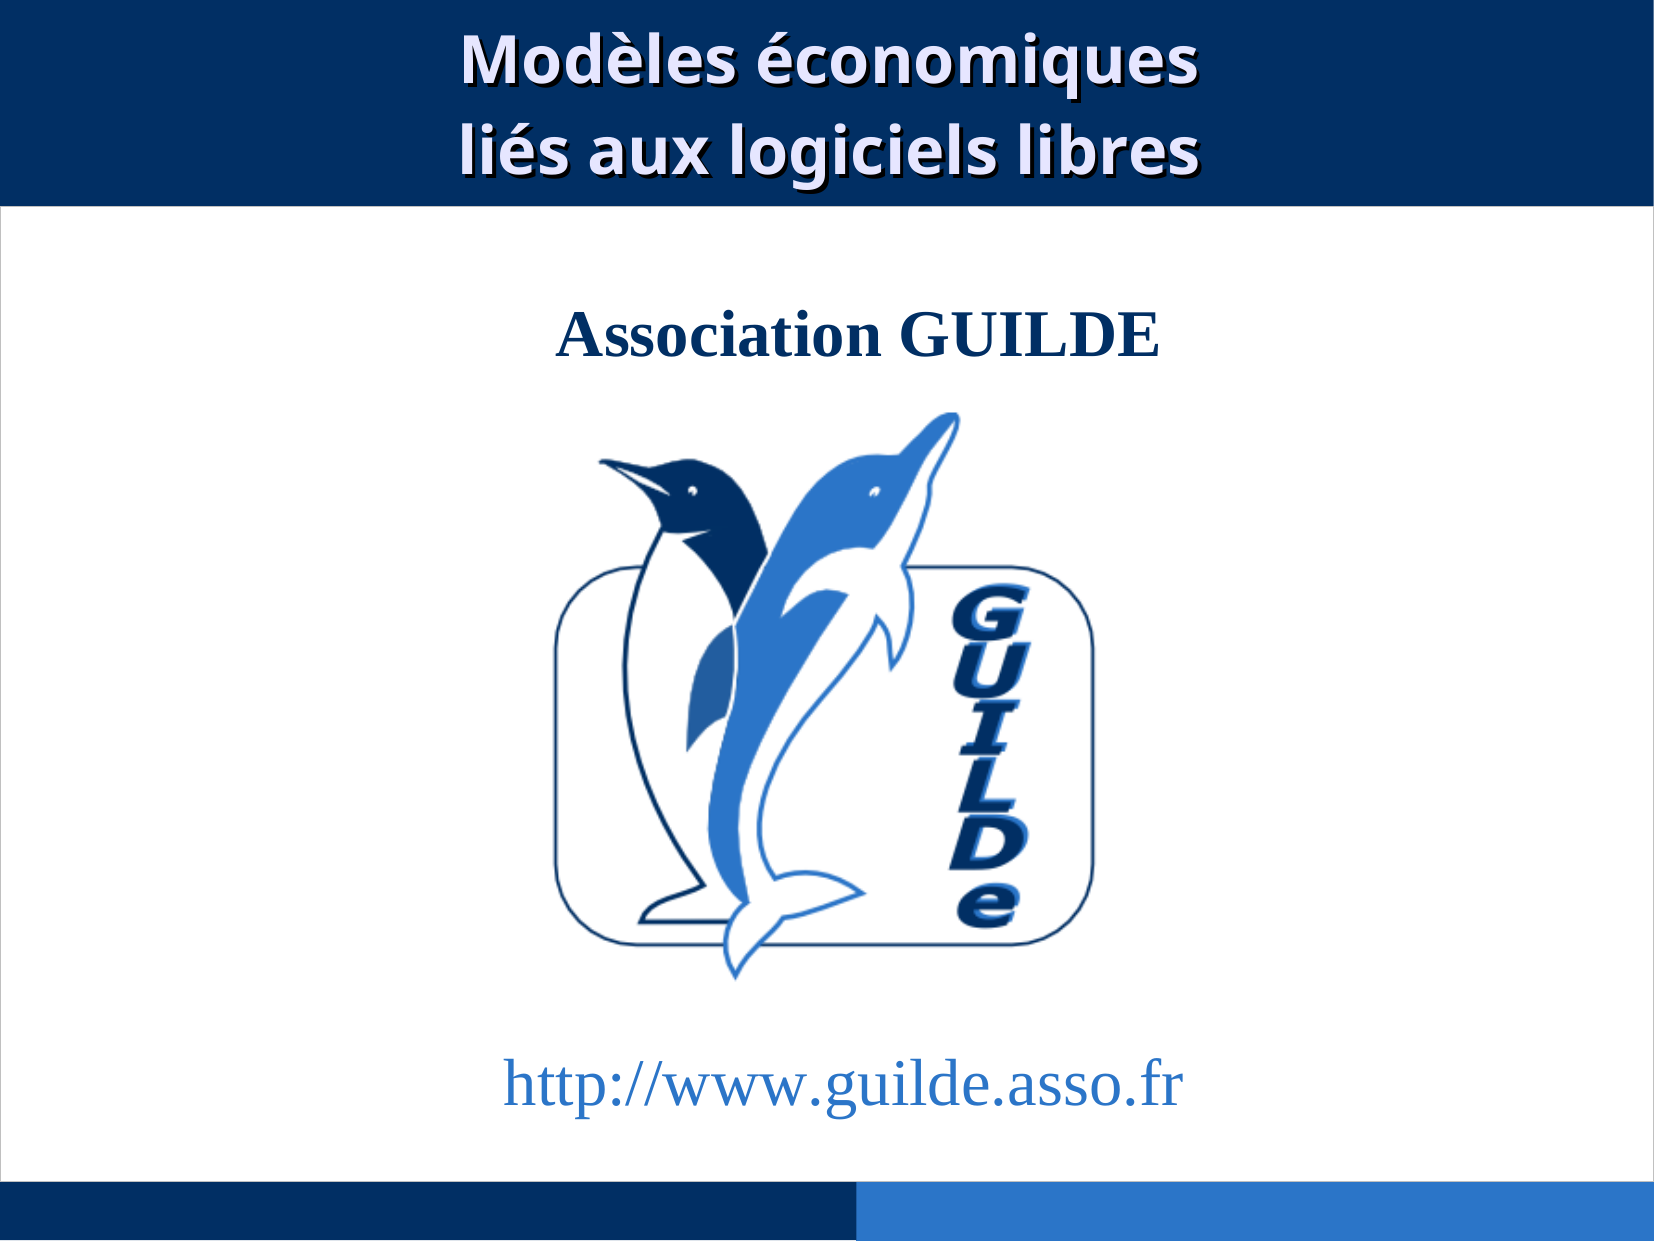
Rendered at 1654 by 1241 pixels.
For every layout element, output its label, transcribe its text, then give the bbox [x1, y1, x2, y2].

text_box http://www.guilde.asso.fr [324, 1046, 1329, 1121]
picture [531, 387, 1126, 1004]
subtitle Association GUILDE [88, 297, 1595, 372]
title Modèles économiques liés aux logiciels libres [123, 0, 1536, 208]
